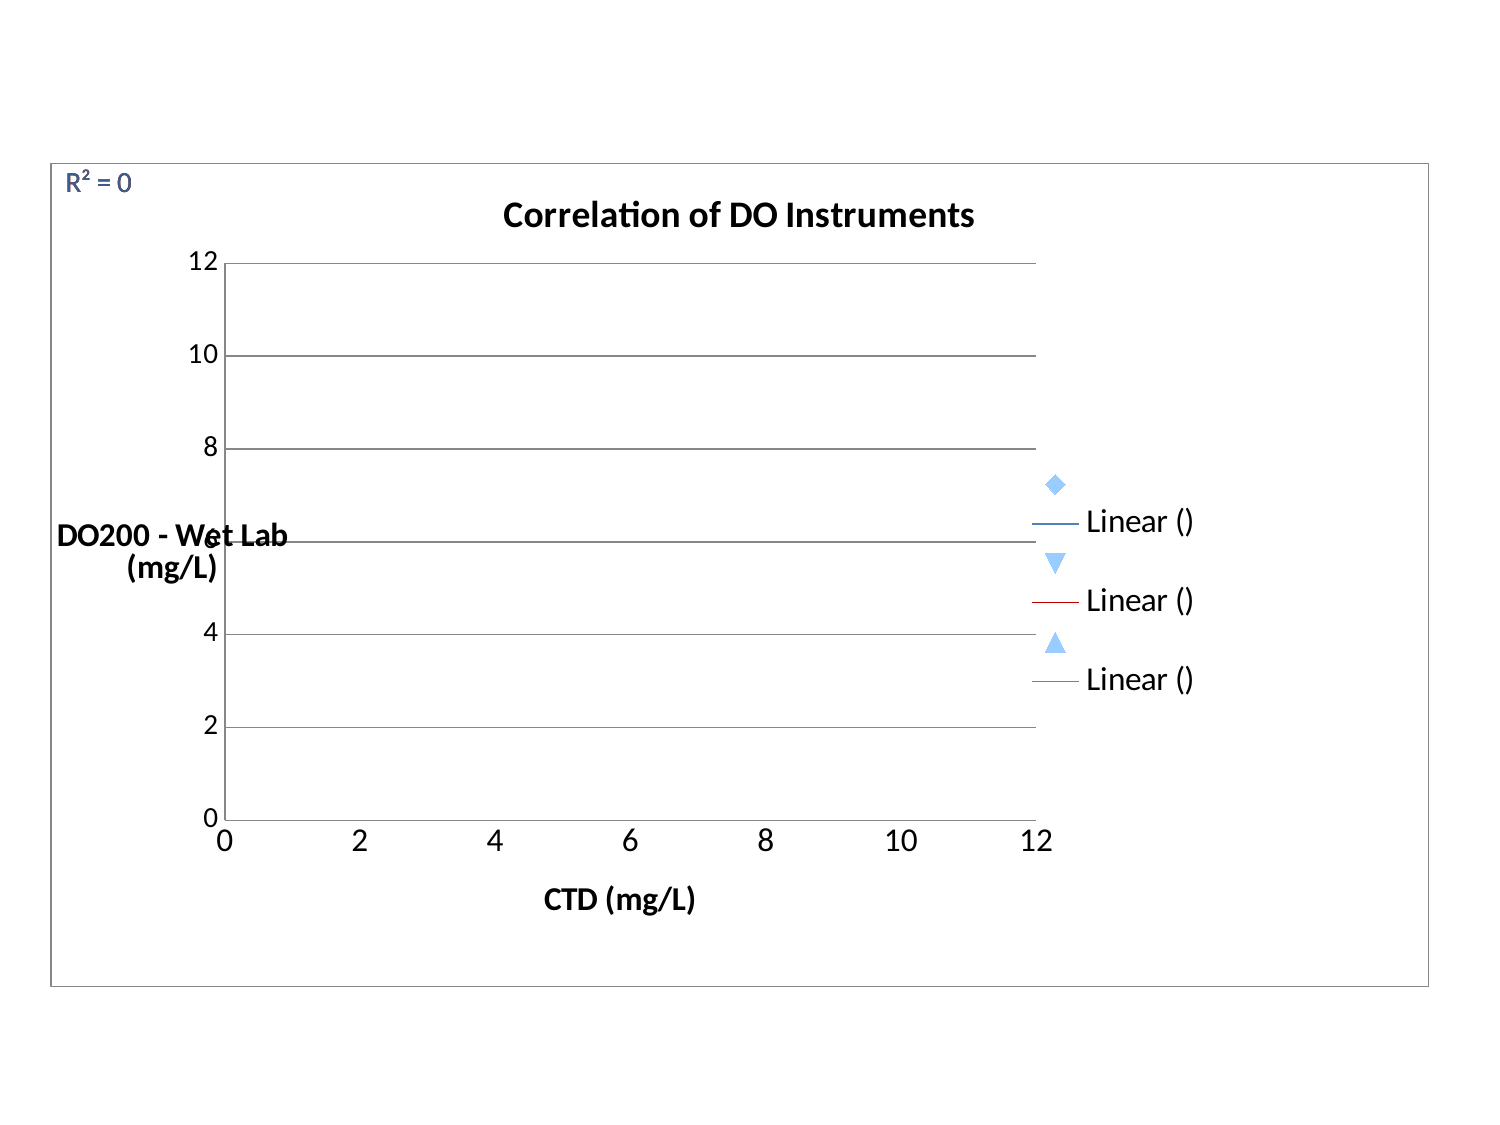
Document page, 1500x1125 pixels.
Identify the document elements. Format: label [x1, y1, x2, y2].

chart [50, 162, 1430, 988]
